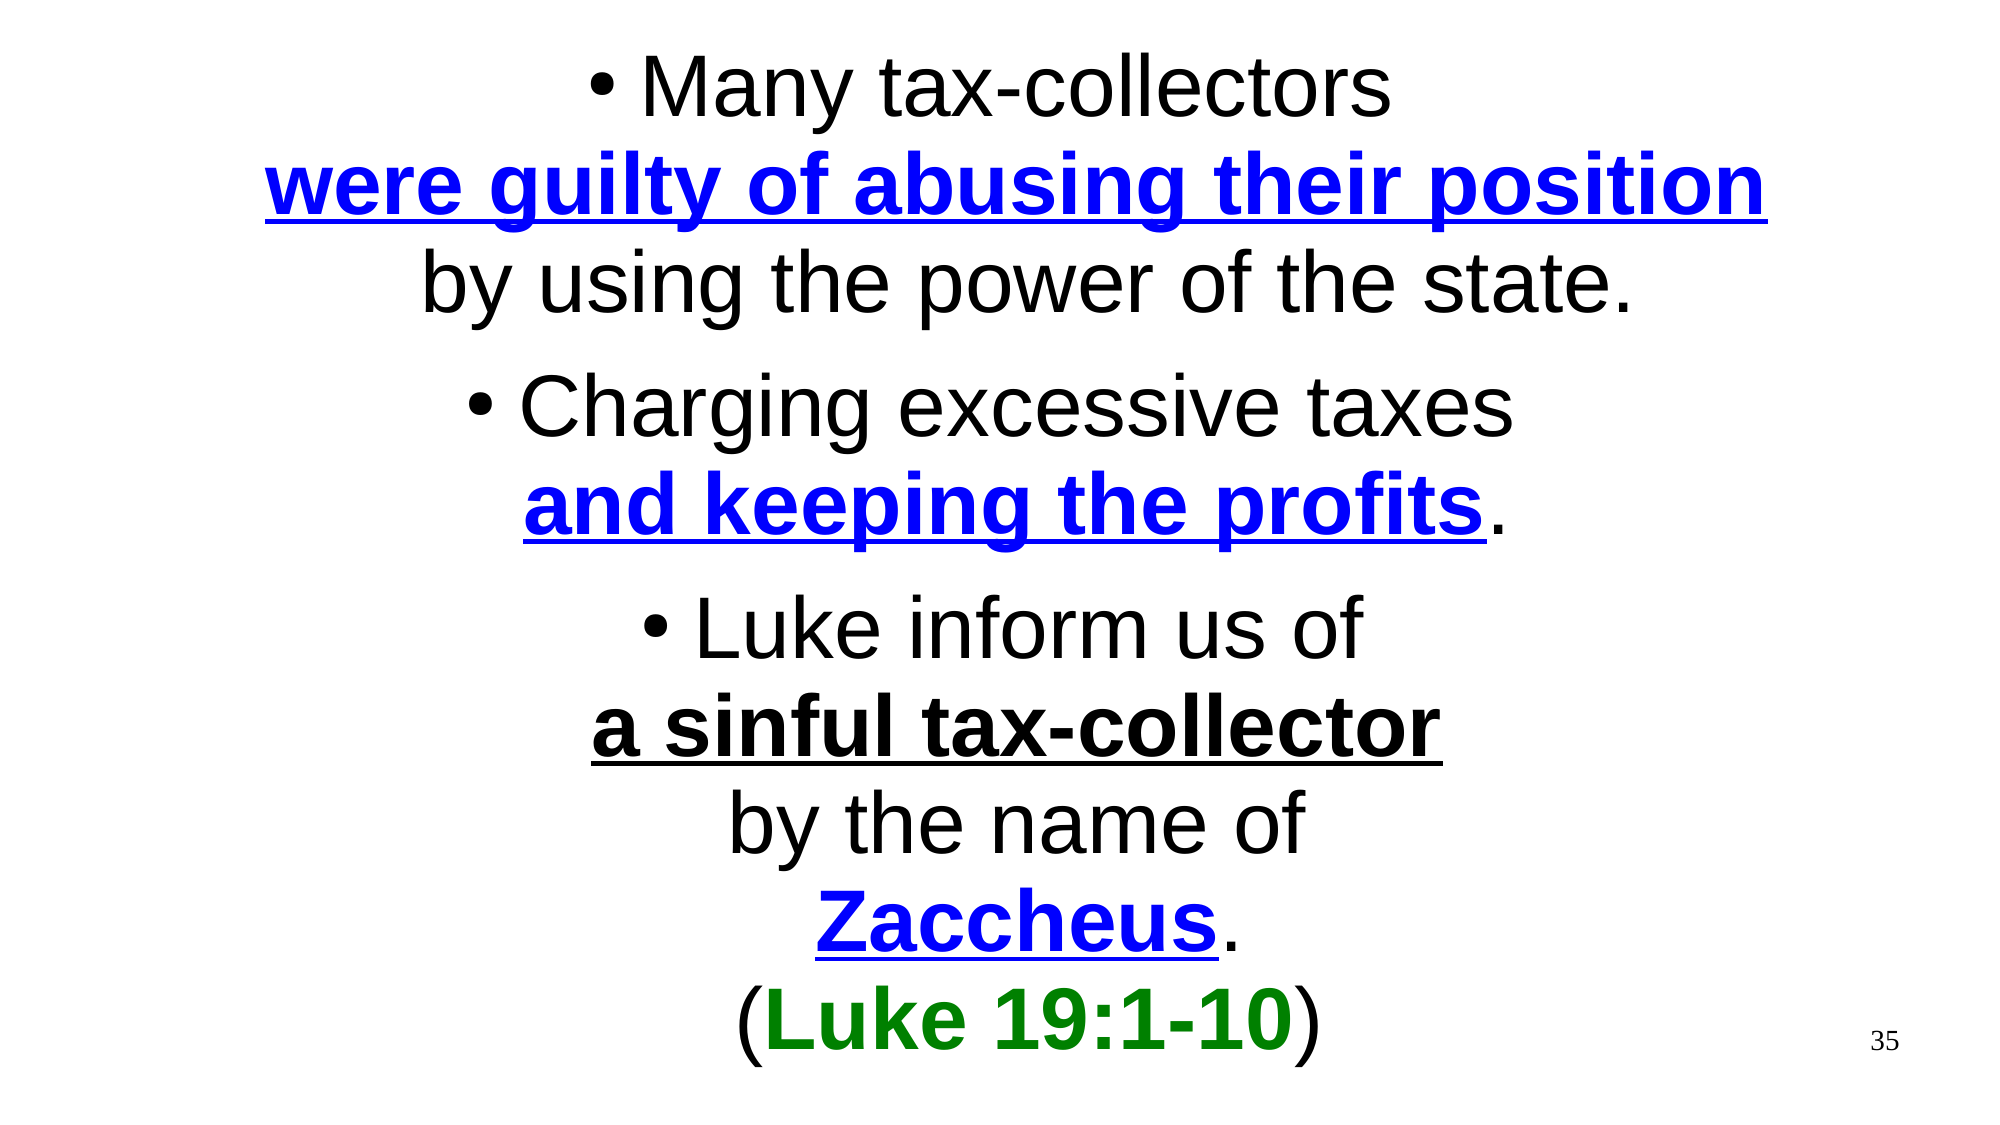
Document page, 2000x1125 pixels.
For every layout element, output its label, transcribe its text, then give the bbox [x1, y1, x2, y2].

list Many tax-collectors were guilty of abusing their position by using the power of the state. Charging excessive taxes and keeping the profits. Luke inform us of a sinful tax-collector by the name of Zaccheus. (Luke 19:1-10) [37, 37, 1951, 1088]
